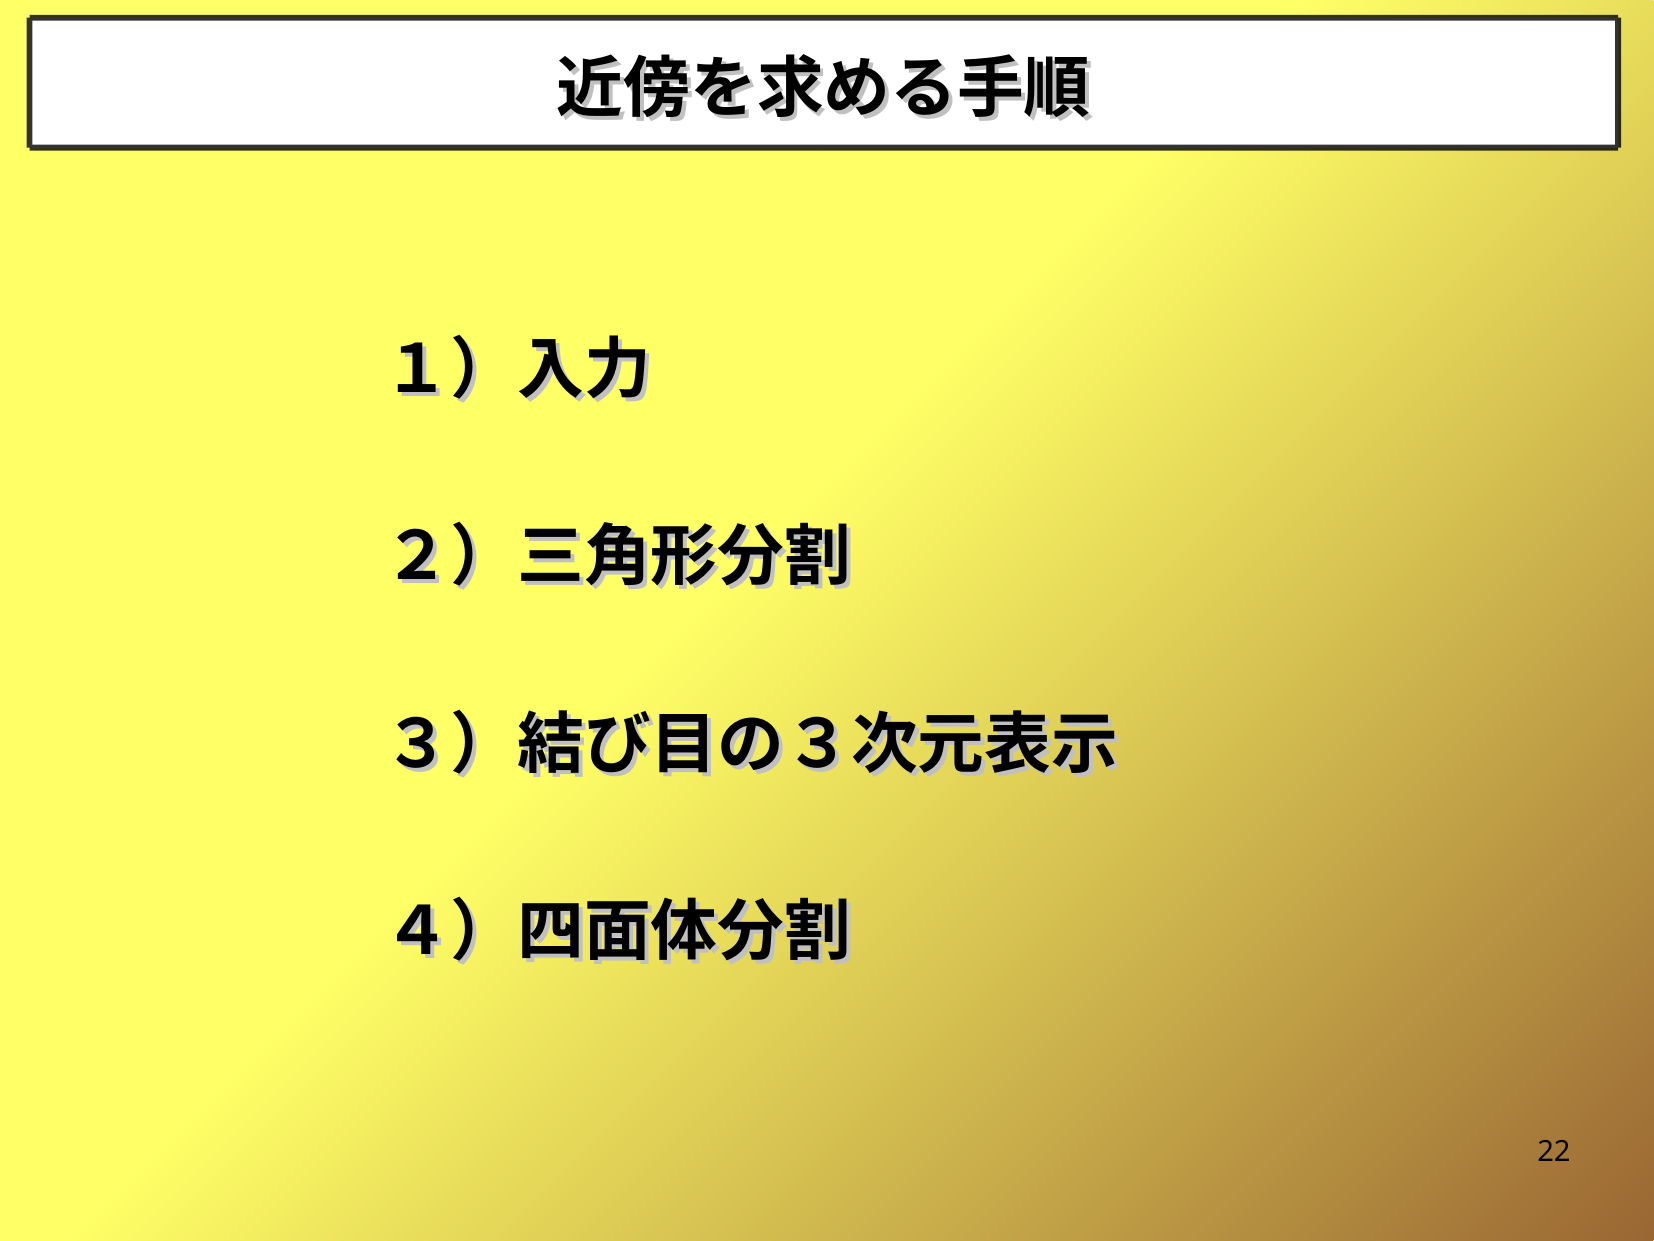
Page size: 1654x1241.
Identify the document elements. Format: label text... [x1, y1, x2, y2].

text_box 近傍を求める手順 [29, 17, 1619, 148]
text_box １）入力 ２）三角形分割 ３）結び目の３次元表示 ４）四面体分割 [369, 307, 1285, 883]
